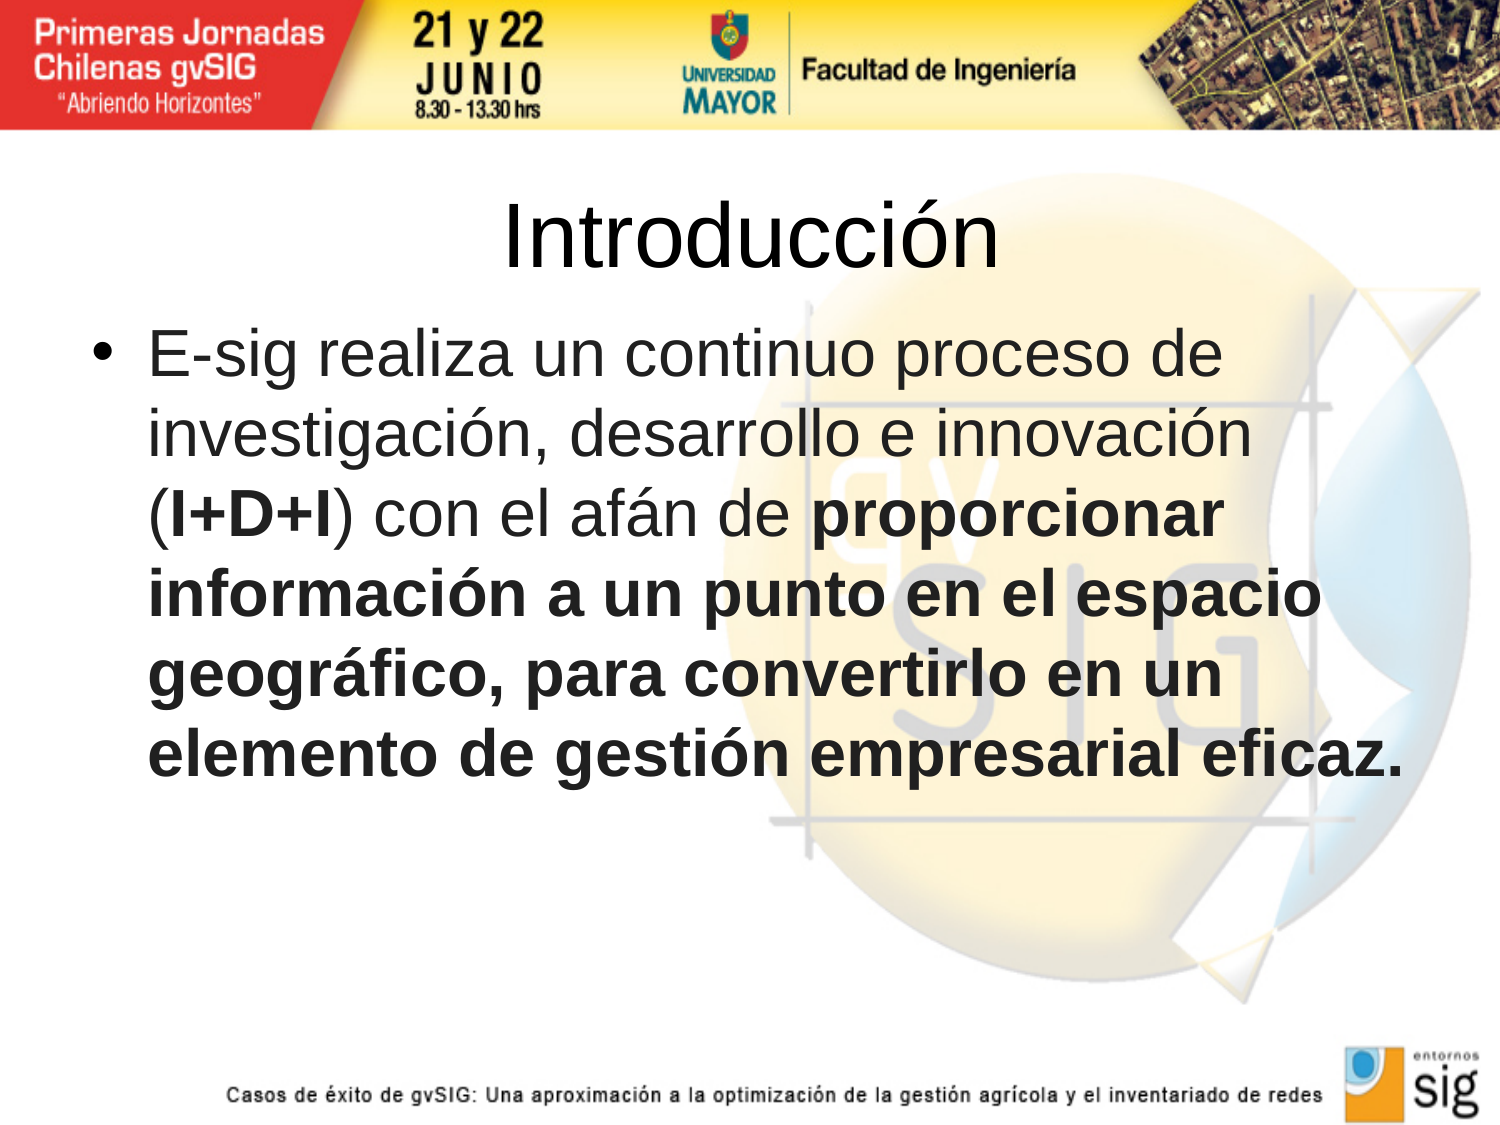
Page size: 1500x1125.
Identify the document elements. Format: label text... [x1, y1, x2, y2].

picture [0, 0, 1500, 1125]
title Introducción [76, 137, 1427, 302]
list E-sig realiza un continuo proceso de investigación, desarrollo e innovación (I+D+I) con el afán de proporcionar información a un punto en el espacio geográfico, para convertirlo en un elemento de gestión empresarial eficaz. [76, 302, 1427, 1125]
